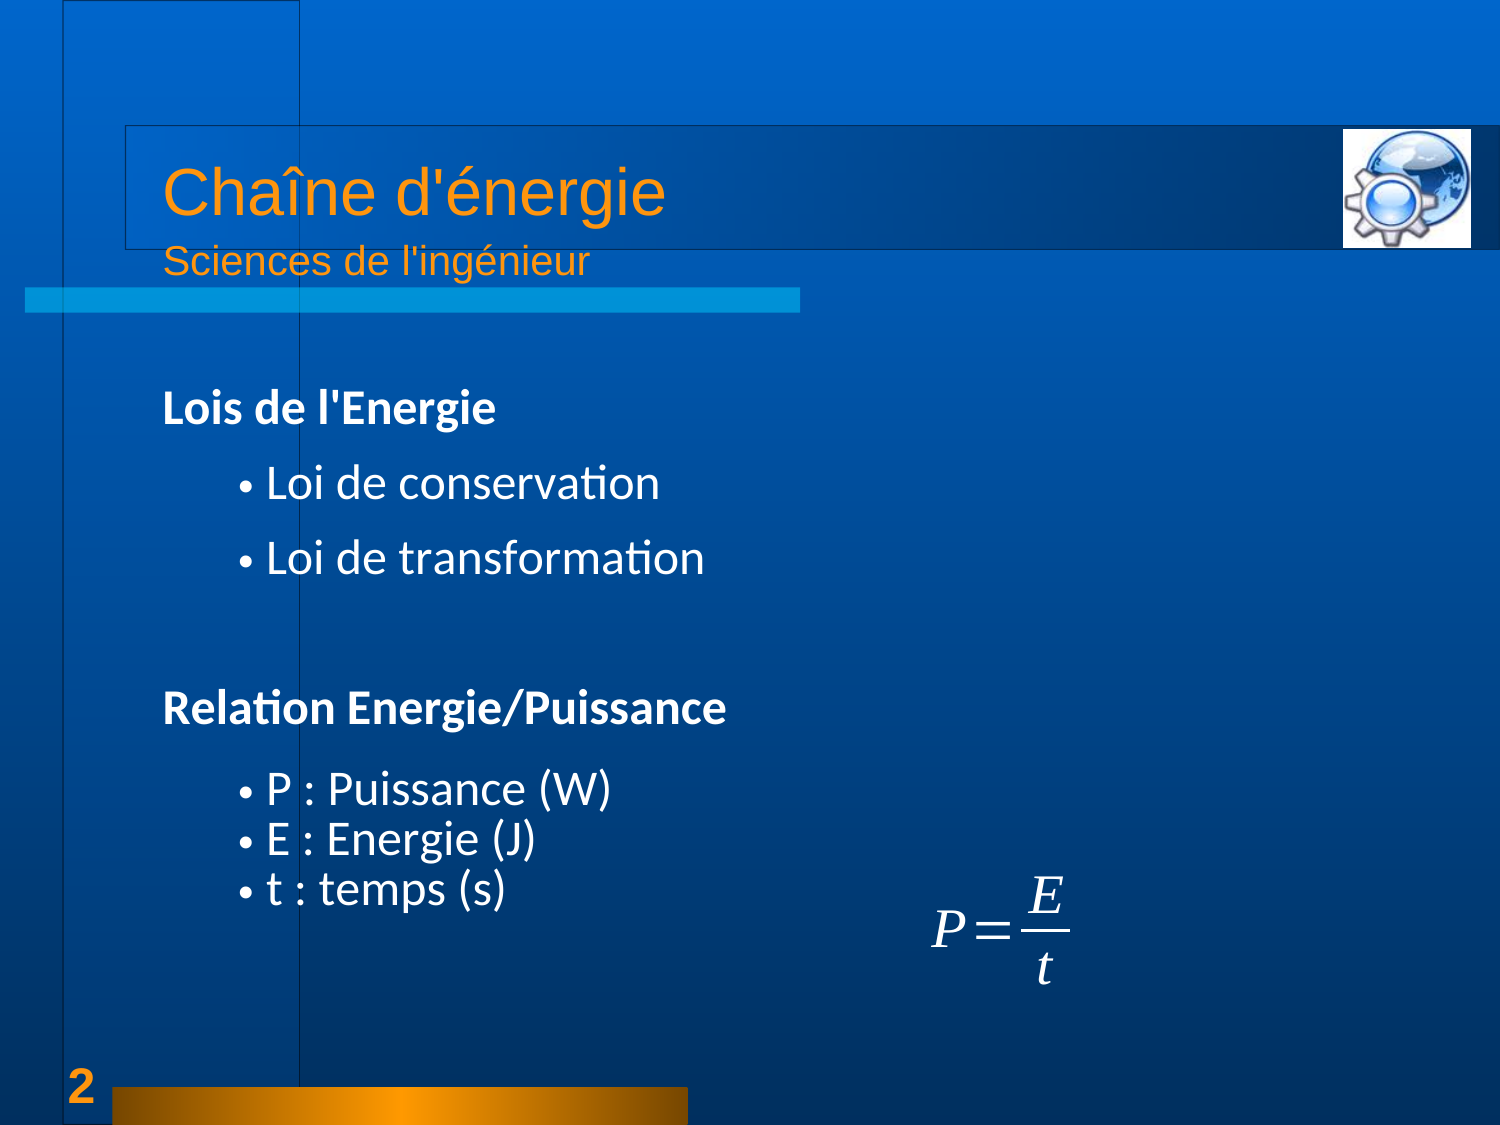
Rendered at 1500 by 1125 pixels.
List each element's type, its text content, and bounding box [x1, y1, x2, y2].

picture [1343, 129, 1471, 248]
chart [920, 864, 1080, 997]
text_box Lois de l'Energie Loi de conservation Loi de transformation Relation Energie/Puissance P : Puissance (W) E : Energie (J) t : temps (s) [147, 354, 1359, 1018]
